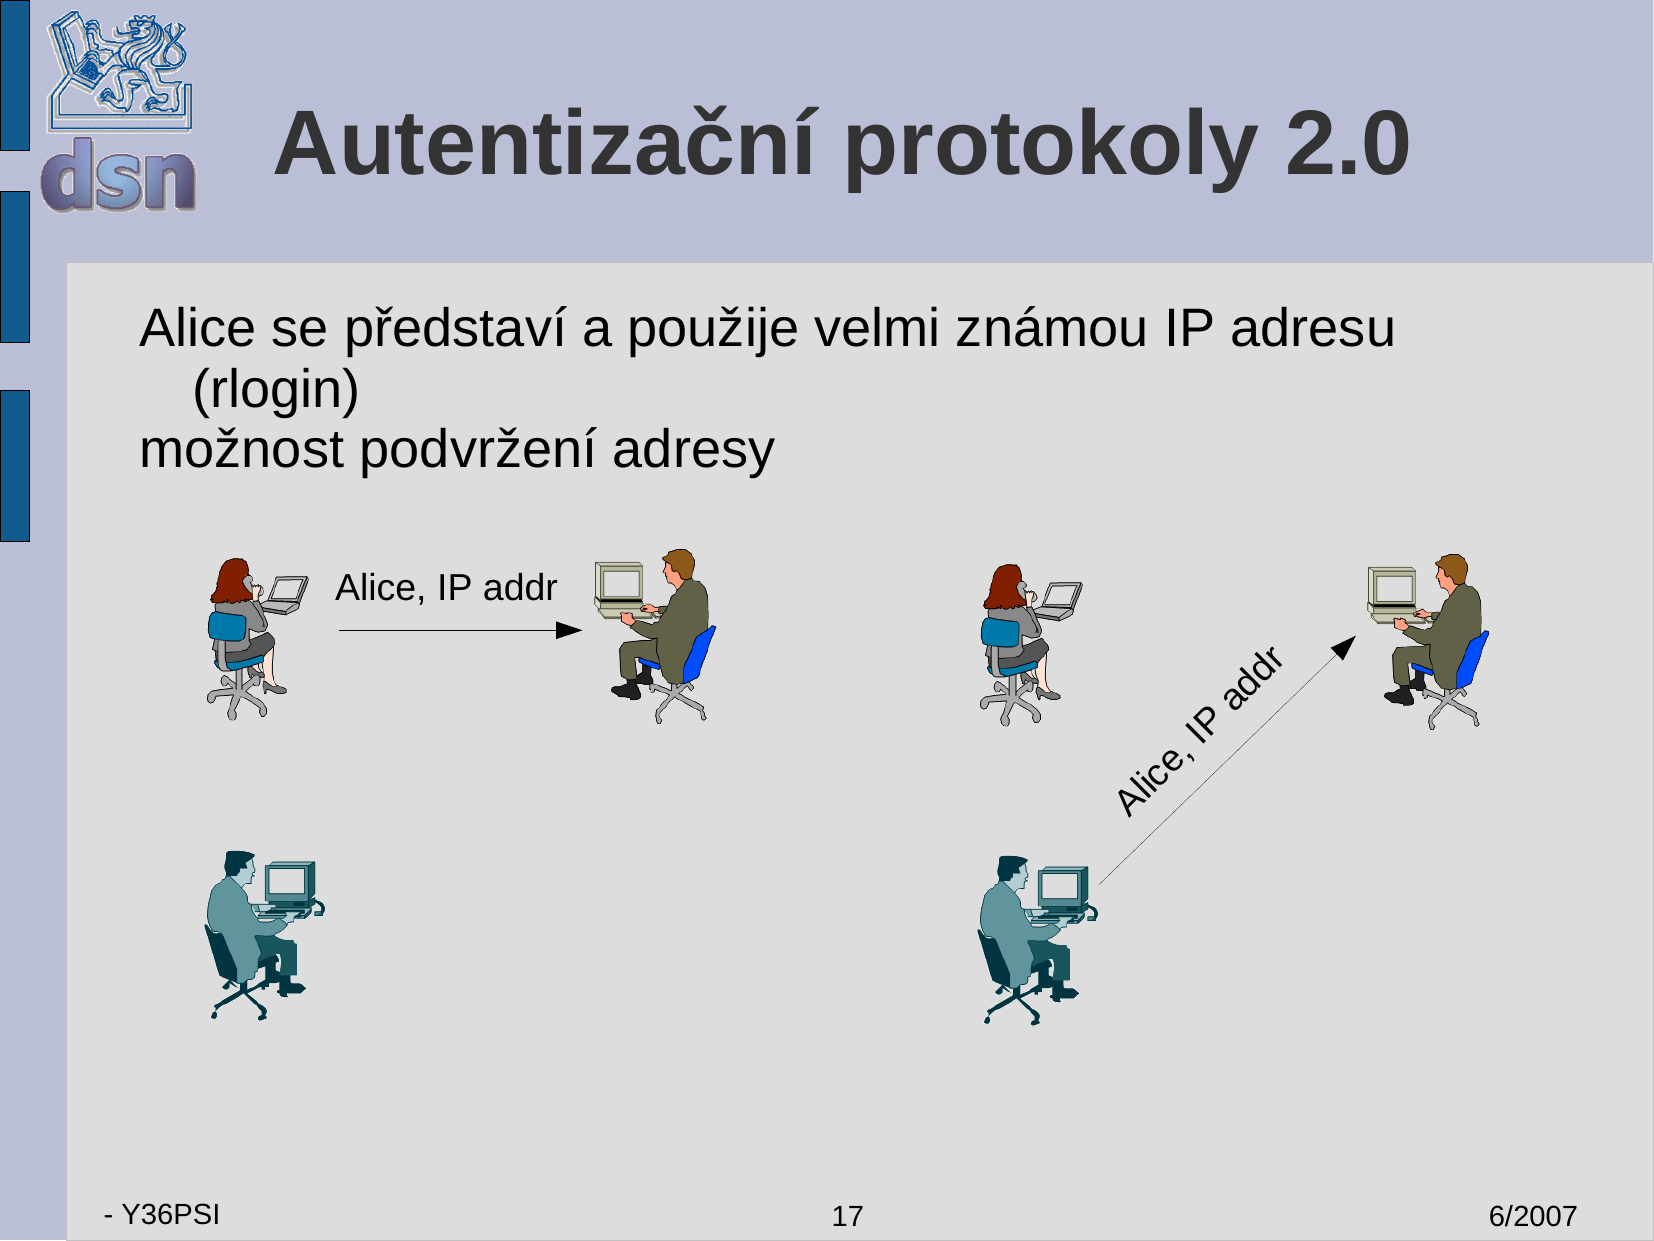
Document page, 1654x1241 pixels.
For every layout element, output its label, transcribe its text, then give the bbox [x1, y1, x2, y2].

picture [977, 855, 1102, 1027]
picture [593, 548, 717, 725]
picture [10, 10, 223, 230]
picture [1366, 553, 1490, 731]
text_box Alice, IP addr [1090, 621, 1309, 840]
list Alice se představí a použije velmi známou IP adresu (rlogin) možnost podvržení adresy [121, 297, 1534, 480]
title Autentizační protokoly 2.0 [210, 39, 1478, 247]
text_box Alice, IP addr [320, 558, 573, 616]
picture [204, 850, 329, 1022]
picture [980, 564, 1083, 727]
picture [207, 558, 309, 721]
